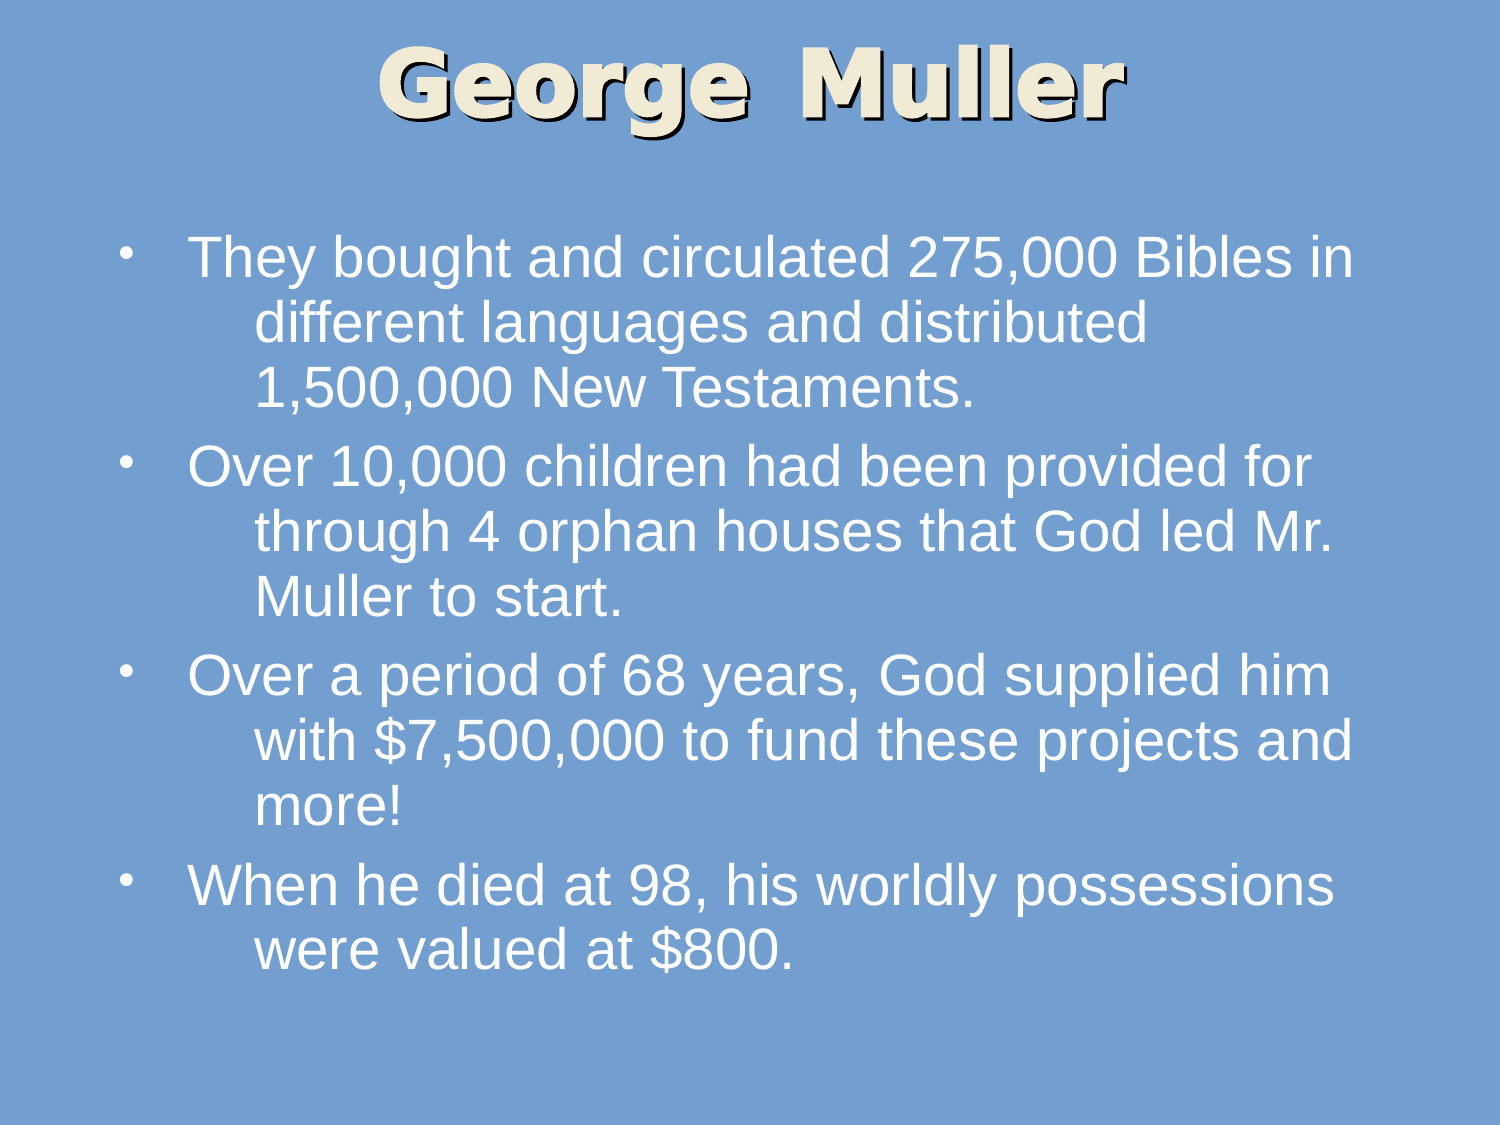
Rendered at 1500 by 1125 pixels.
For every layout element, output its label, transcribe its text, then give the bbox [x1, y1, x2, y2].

title George Muller [75, 0, 1426, 188]
list They bought and circulated 275,000 Bibles in different languages and distributed 1,500,000 New Testaments. Over 10,000 children had been provided for through 4 orphan houses that God led Mr. Muller to start. Over a period of 68 years, God supplied him with $7,500,000 to fund these projects and more! When he died at 98, his worldly possessions were valued at $800. [75, 224, 1426, 1125]
